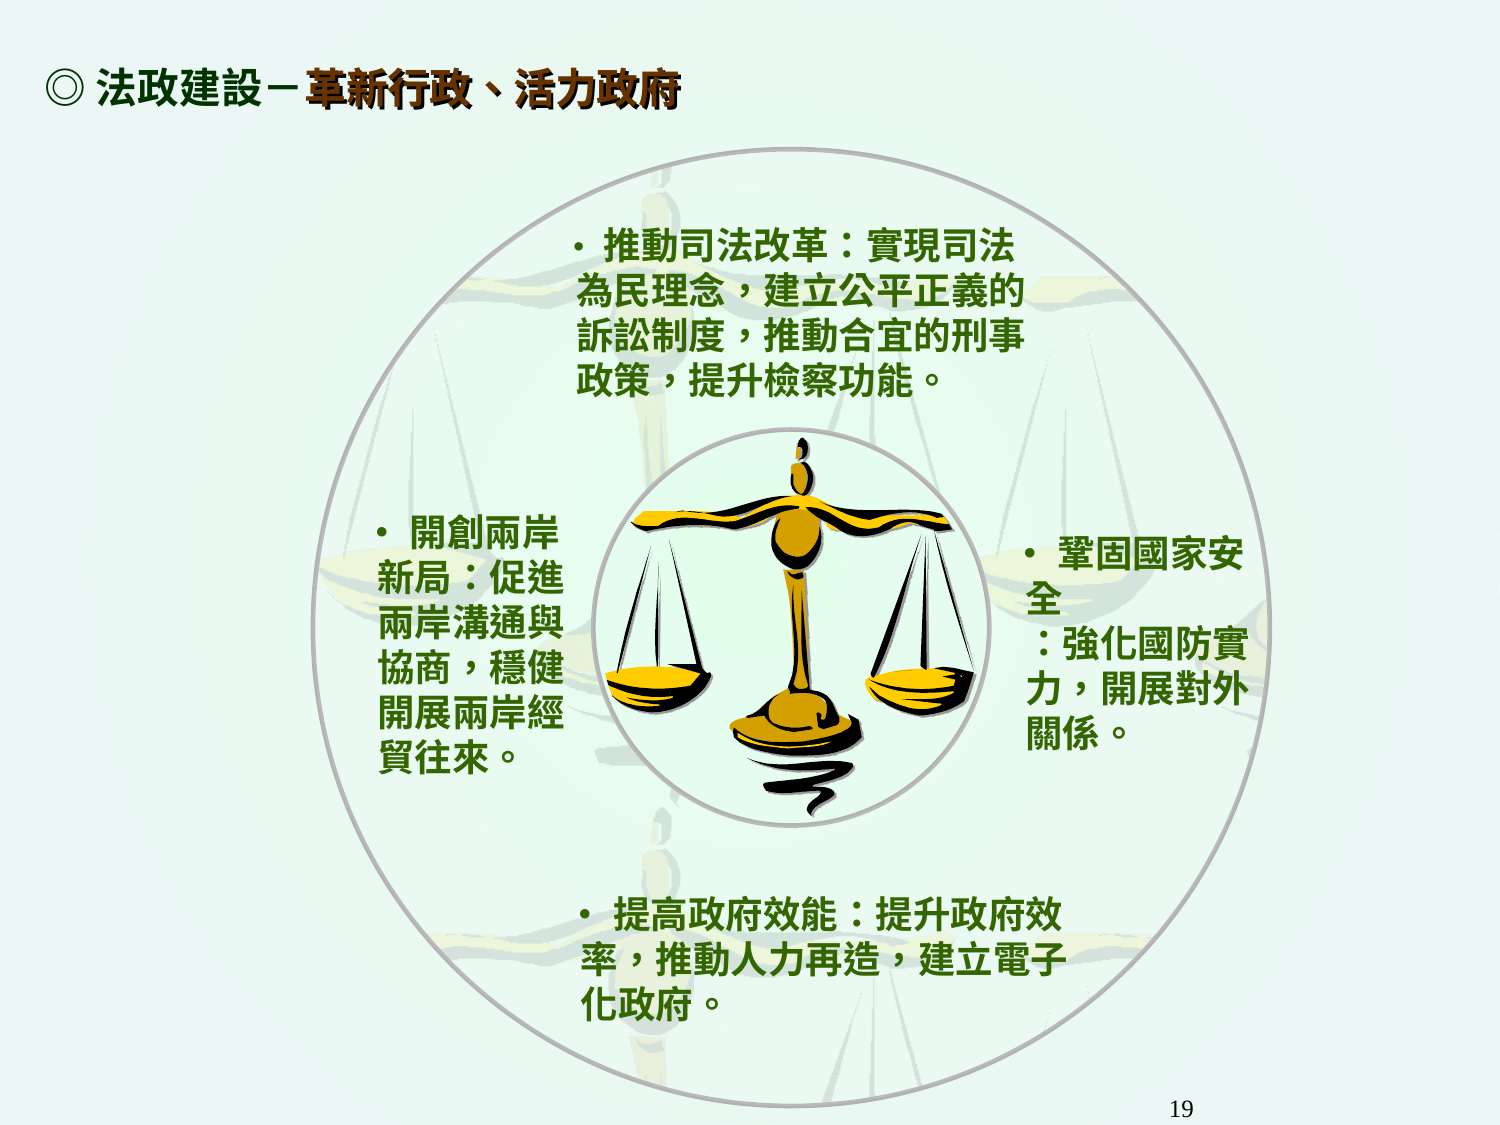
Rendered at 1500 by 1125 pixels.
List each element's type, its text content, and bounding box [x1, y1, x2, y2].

text_box [1038, 718, 1047, 738]
text_box •鞏固國家安全 ：強化國防實力，開展對外關係。 [996, 522, 1269, 718]
text_box [550, 149, 1032, 214]
text_box •開創兩岸新局：促進兩岸溝通與協商，穩健開展兩岸經貿往來。 [348, 501, 609, 787]
text_box •提高政府效能：提升政府效率，推動人力再造，建立電子化政府。 [551, 883, 1096, 1035]
text_box •推動司法改革：實現司法為民理念，建立公平正義的訴訟制度，推動合宜的刑事政策，提升檢察功能。 [547, 214, 1056, 410]
text_box ◎法政建設－革新行政、活力政府 [29, 54, 845, 120]
text_box [1153, 1055, 1500, 1125]
text_box [312, 216, 1262, 1106]
text_box [1048, 729, 1055, 746]
